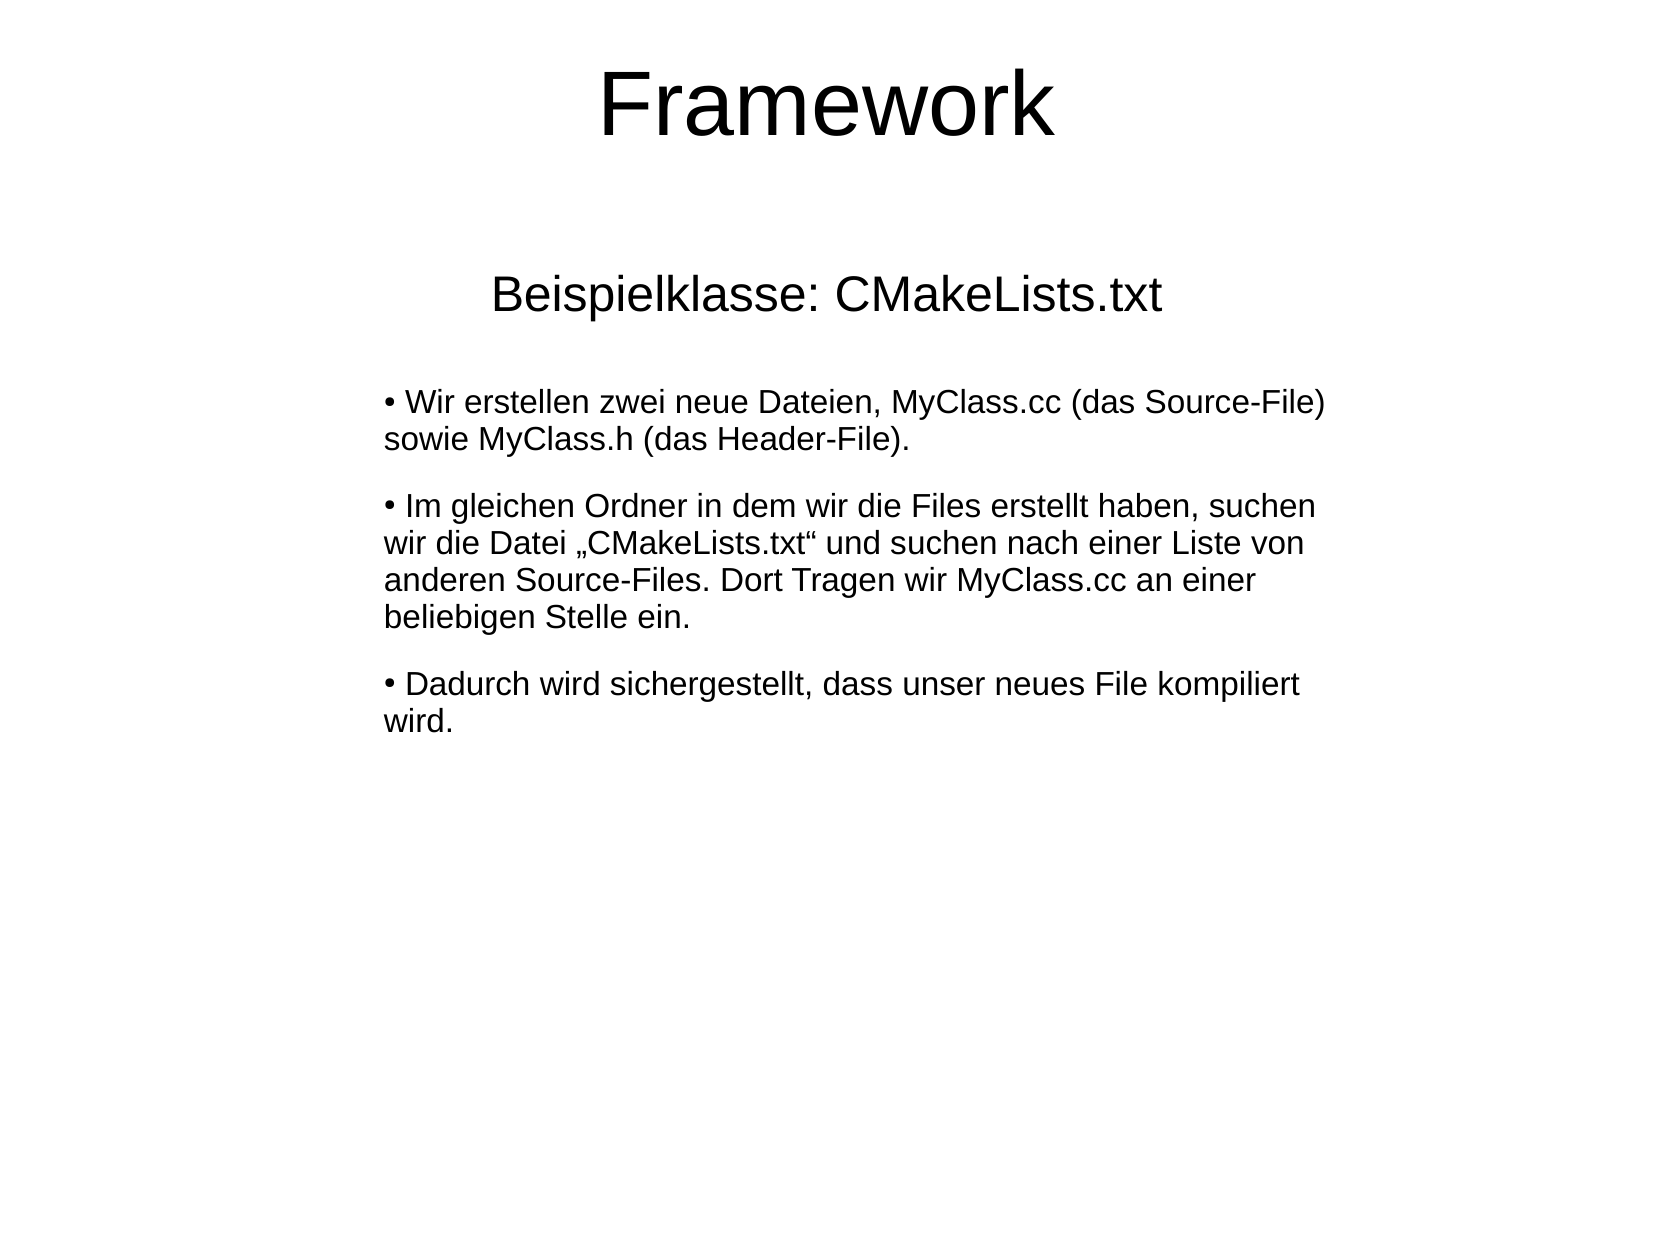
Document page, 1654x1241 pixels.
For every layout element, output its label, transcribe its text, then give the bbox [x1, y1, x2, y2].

title Framework [82, 0, 1571, 208]
subtitle Wir erstellen zwei neue Dateien, MyClass.cc (das Source-File) sowie MyClass.h (das Header-File). Im gleichen Ordner in dem wir die Files erstellt haben, suchen wir die Datei „CMakeLists.txt“ und suchen nach einer Liste von anderen Source-Files. Dort Tragen wir MyClass.cc an einer beliebigen Stelle ein. Dadurch wird sichergestellt, dass unser neues File kompiliert wird. [383, 383, 1359, 742]
text_box Beispielklasse: CMakeLists.txt [82, 265, 1571, 325]
